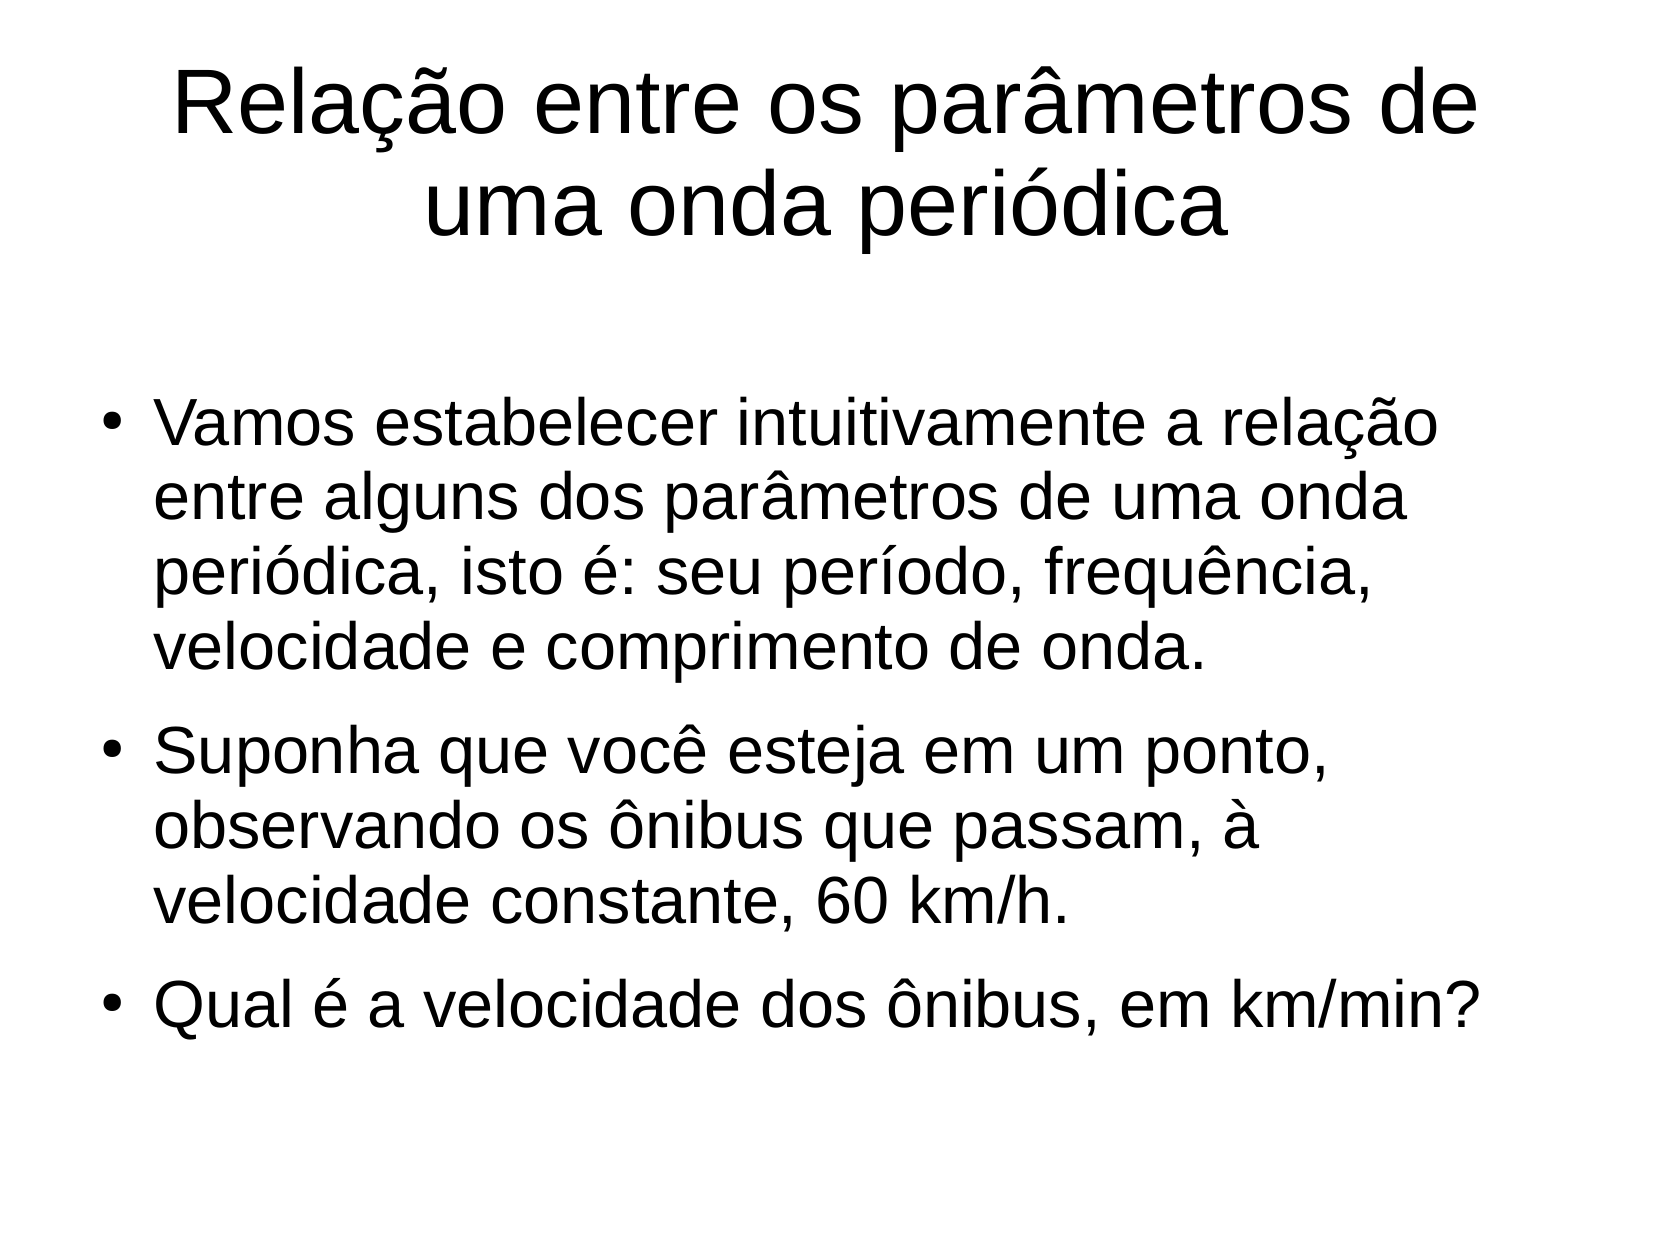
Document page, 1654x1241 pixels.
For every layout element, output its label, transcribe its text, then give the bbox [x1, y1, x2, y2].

list Vamos estabelecer intuitivamente a relação entre alguns dos parâmetros de uma onda periódica, isto é: seu período, frequência, velocidade e comprimento de onda. Suponha que você esteja em um ponto, observando os ônibus que passam, à velocidade constante, 60 km/h. Qual é a velocidade dos ônibus, em km/min? [82, 384, 1571, 1104]
title Relação entre os parâmetros de uma onda periódica [82, 49, 1571, 257]
